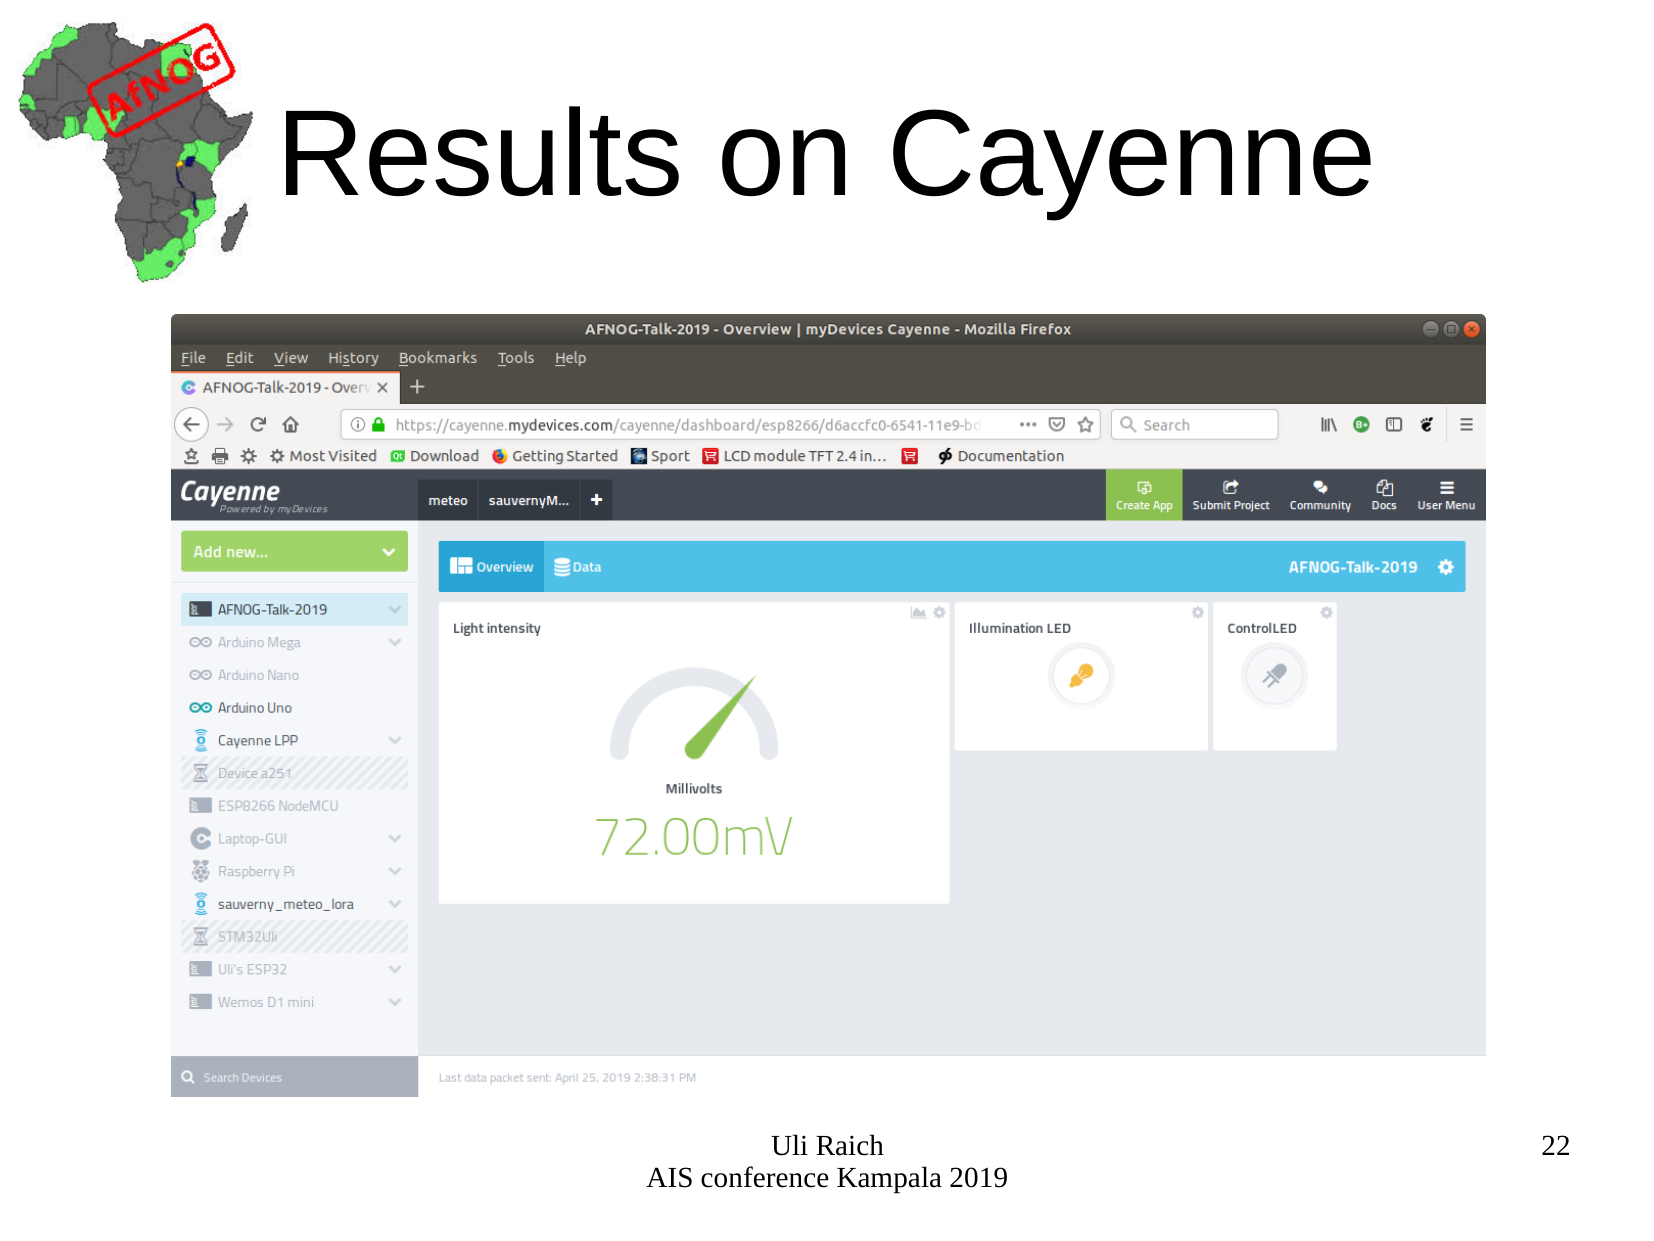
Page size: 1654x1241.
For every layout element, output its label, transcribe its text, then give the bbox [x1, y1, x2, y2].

picture [171, 314, 1486, 1097]
title Results on Cayenne [82, 49, 1571, 257]
picture [9, 0, 259, 291]
